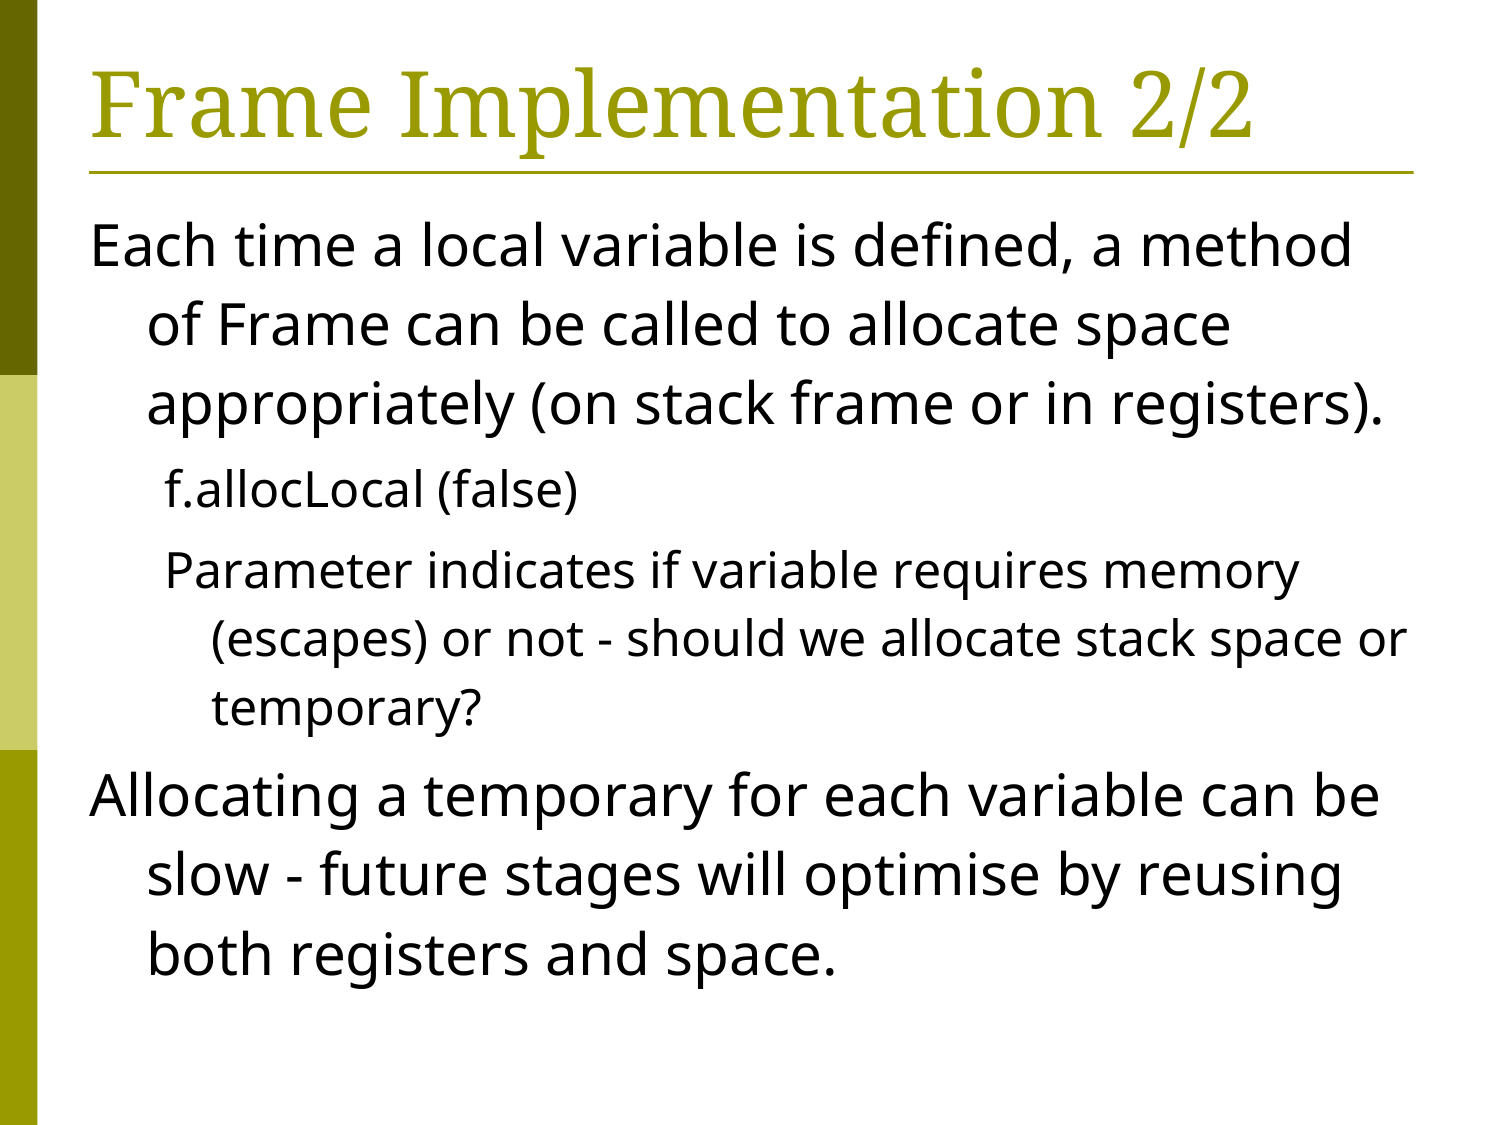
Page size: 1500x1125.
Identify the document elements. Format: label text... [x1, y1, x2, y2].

title Frame Implementation 2/2 [75, 45, 1426, 173]
list Each time a local variable is defined, a method of Frame can be called to allocate space appropriately (on stack frame or in registers). f.allocLocal (false) Parameter indicates if variable requires memory (escapes) or not - should we allocate stack space or temporary? Allocating a temporary for each variable can be slow - future stages will optimise by reusing both registers and space. [75, 196, 1426, 1006]
